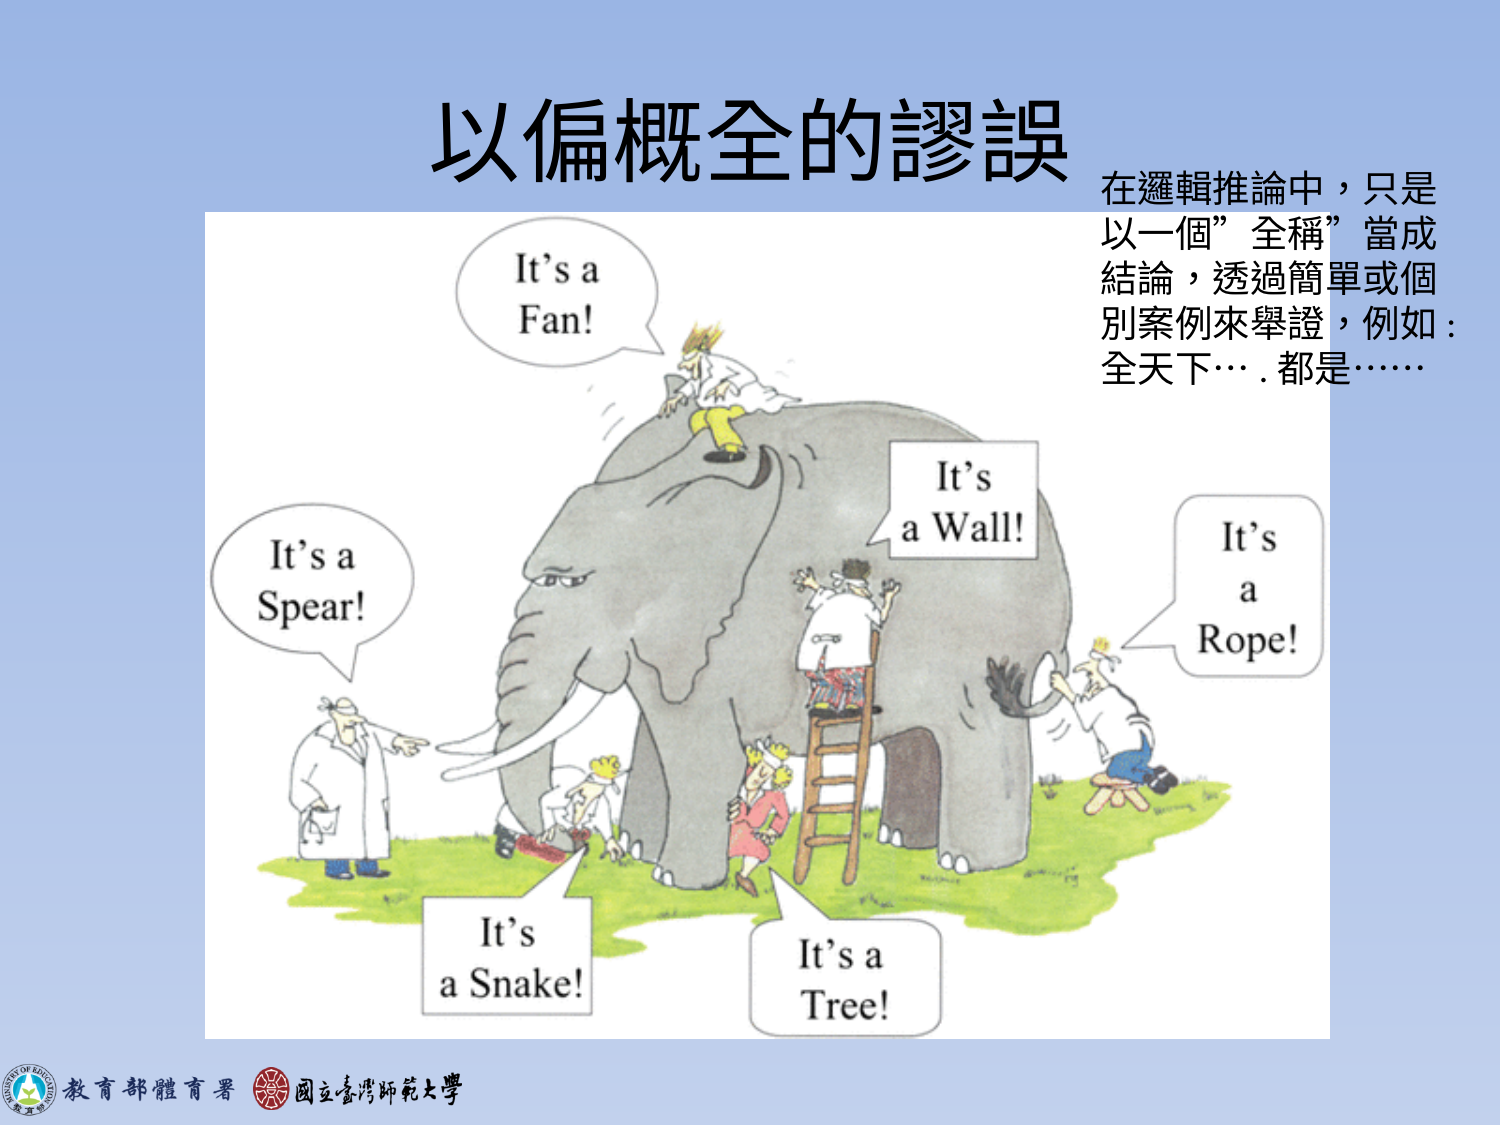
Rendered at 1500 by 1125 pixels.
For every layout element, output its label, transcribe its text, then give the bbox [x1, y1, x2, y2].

title 以偏概全的謬誤 [75, 45, 1426, 233]
picture [205, 233, 1330, 1039]
text_box 在邏輯推論中，只是以一個”全稱”當成結論，透過簡單或個別案例來舉證，例如:全天下….都是…… [1085, 157, 1461, 400]
